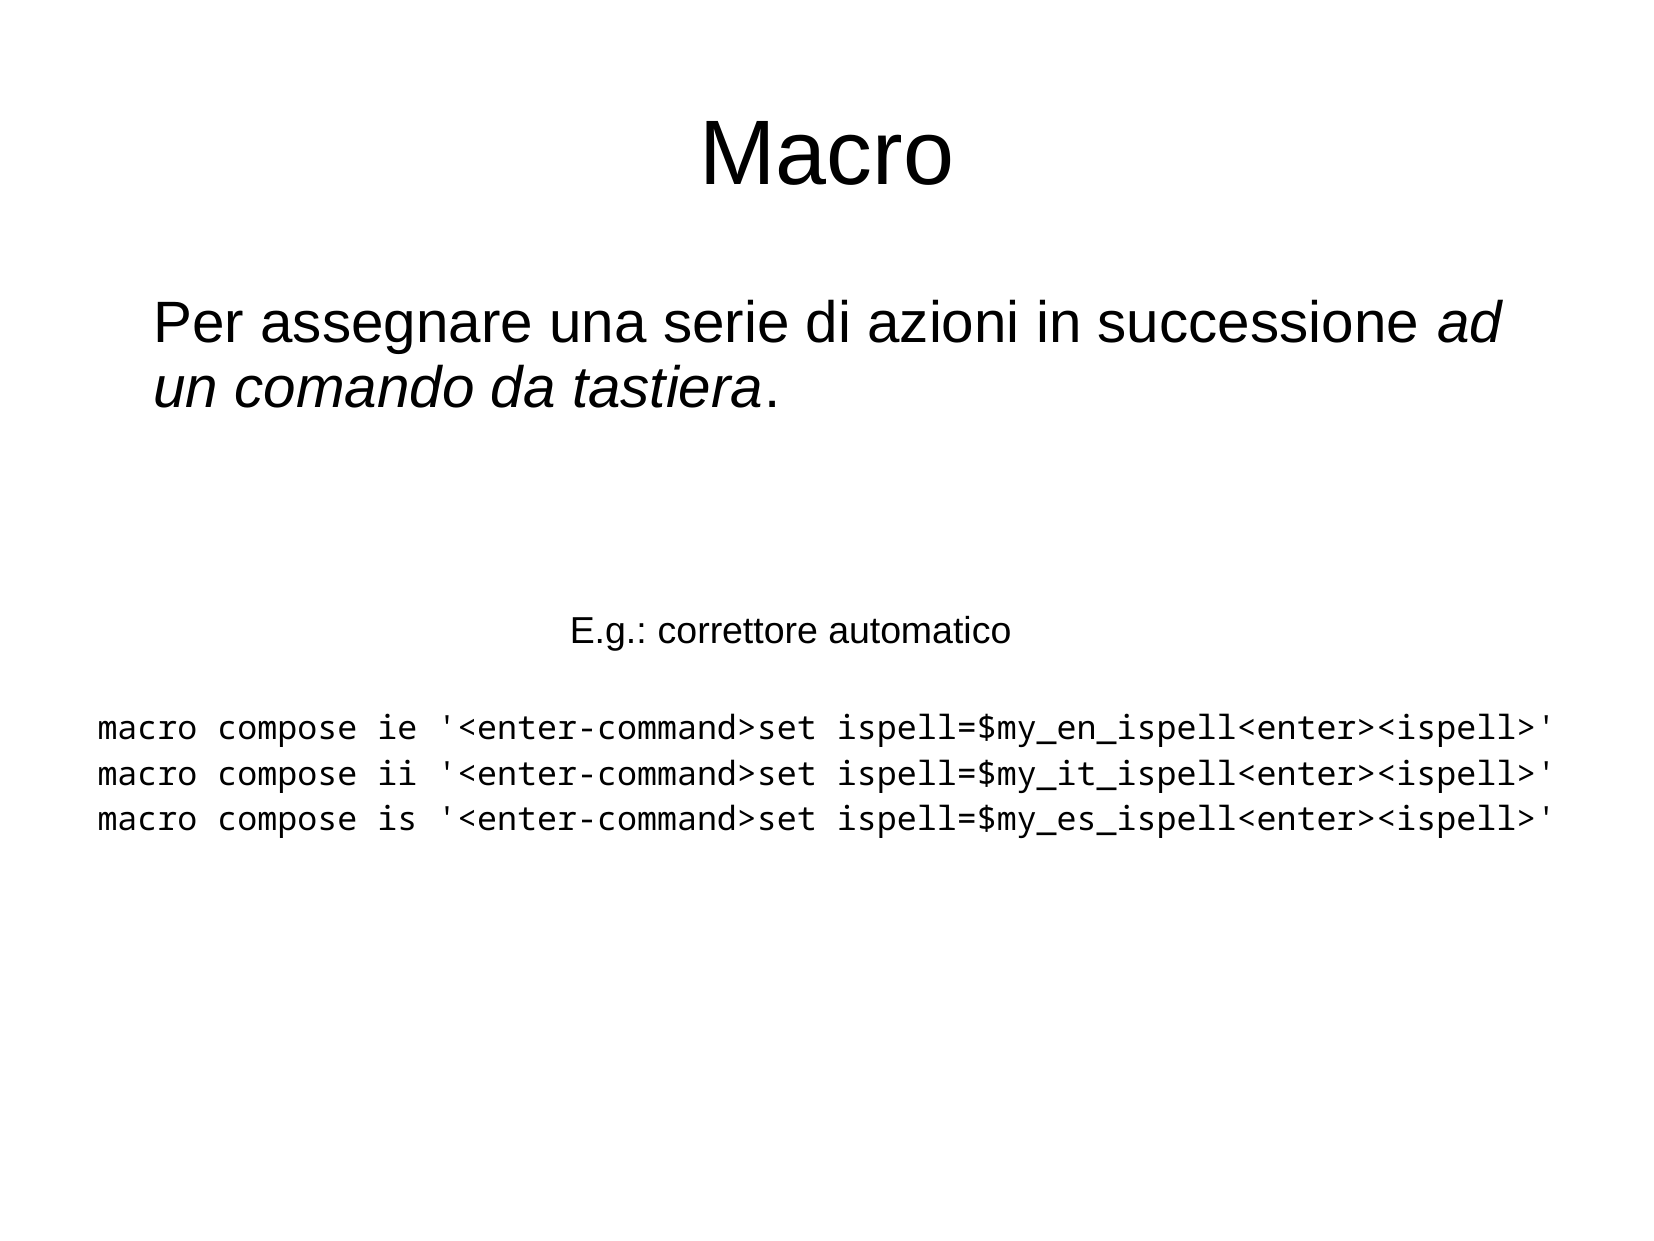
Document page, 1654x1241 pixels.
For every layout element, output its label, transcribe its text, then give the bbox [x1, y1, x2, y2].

list Per assegnare una serie di azioni in successione ad un comando da tastiera. [82, 290, 1571, 473]
text_box macro compose ie '<enter-command>set ispell=$my_en_ispell<enter><ispell>' macro compose ii '<enter-command>set ispell=$my_it_ispell<enter><ispell>' macro compose is '<enter-command>set ispell=$my_es_ispell<enter><ispell>' [82, 696, 1630, 981]
title Macro [82, 49, 1571, 257]
text_box E.g.: correttore automatico [555, 602, 1371, 702]
